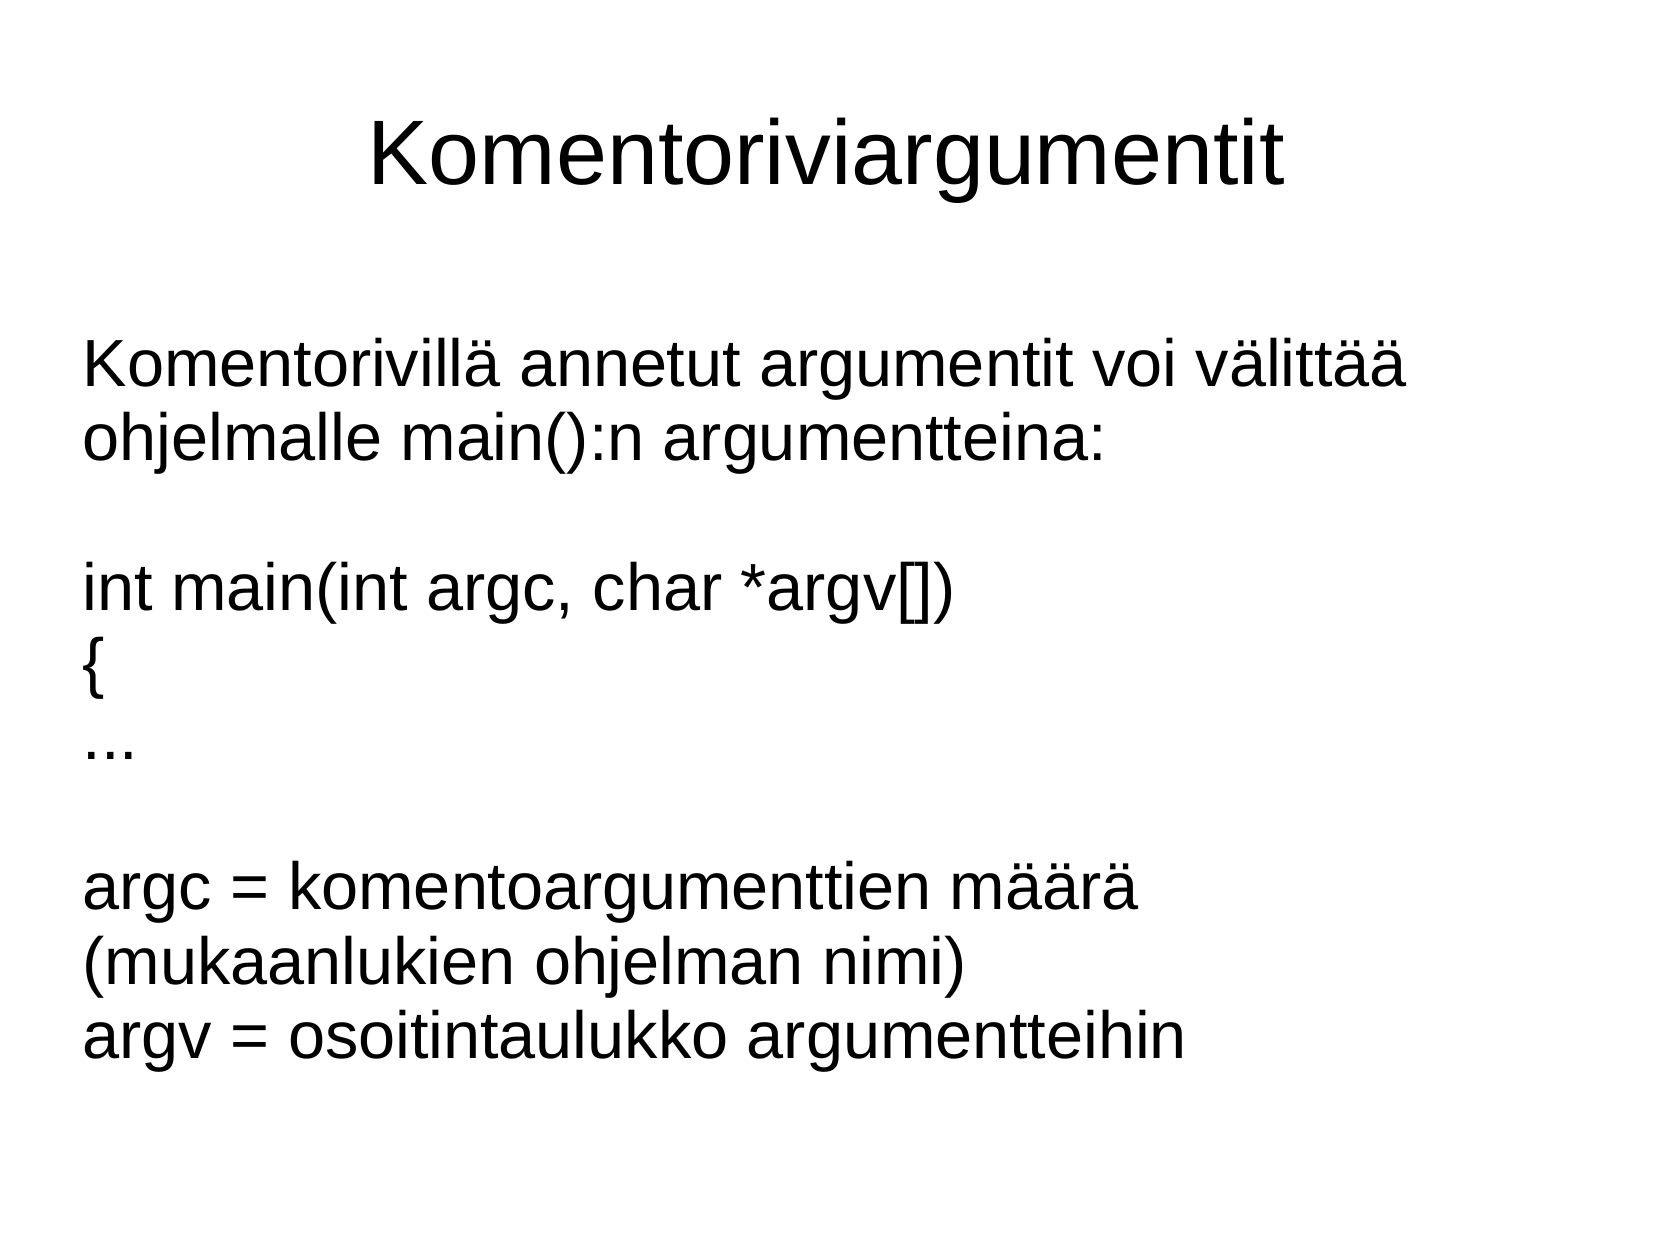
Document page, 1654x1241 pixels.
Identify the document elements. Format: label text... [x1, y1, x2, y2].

title Komentoriviargumentit [82, 56, 1571, 250]
subtitle Komentorivillä annetut argumentit voi välittää ohjelmalle main():n argumentteina: int main(int argc, char *argv[]) { ... argc = komentoargumenttien määrä (mukaanlukien ohjelman nimi) argv = osoitintaulukko argumentteihin [82, 297, 1571, 1102]
